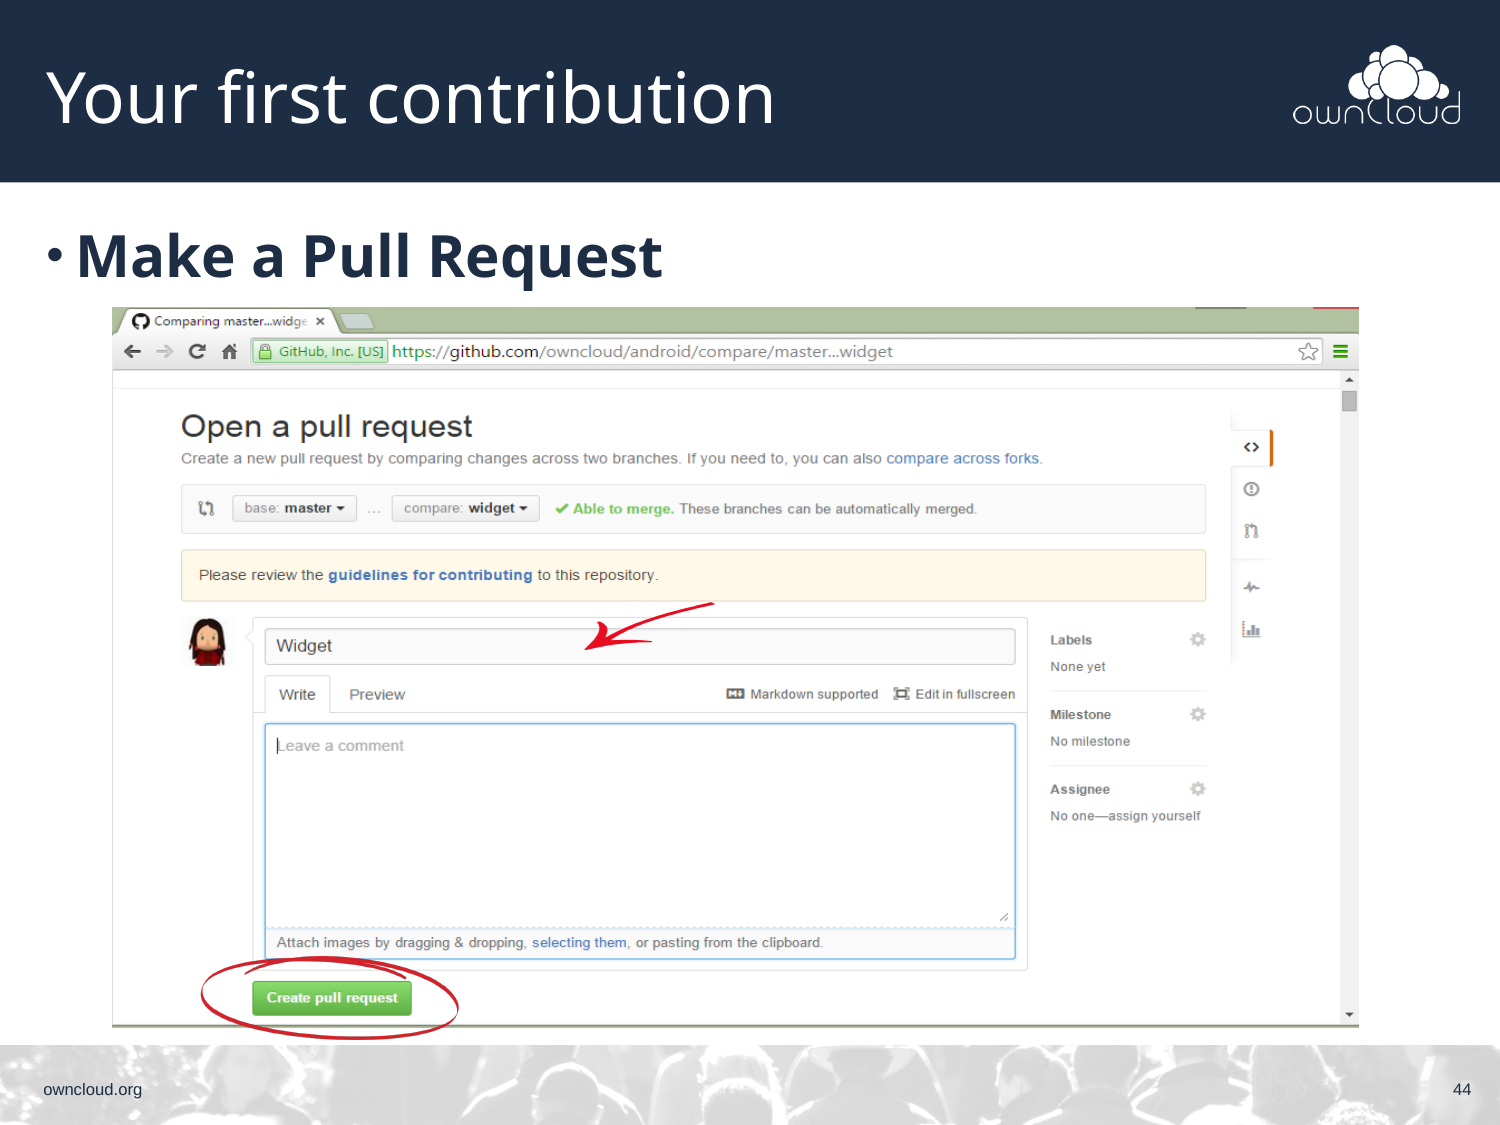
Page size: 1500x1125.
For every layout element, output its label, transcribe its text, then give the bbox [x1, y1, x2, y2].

list Make a Pull Request [46, 214, 1465, 1026]
title Your first contribution [46, 5, 1258, 187]
picture [1293, 45, 1460, 124]
picture [0, 1045, 1500, 1125]
picture [112, 307, 1359, 1040]
